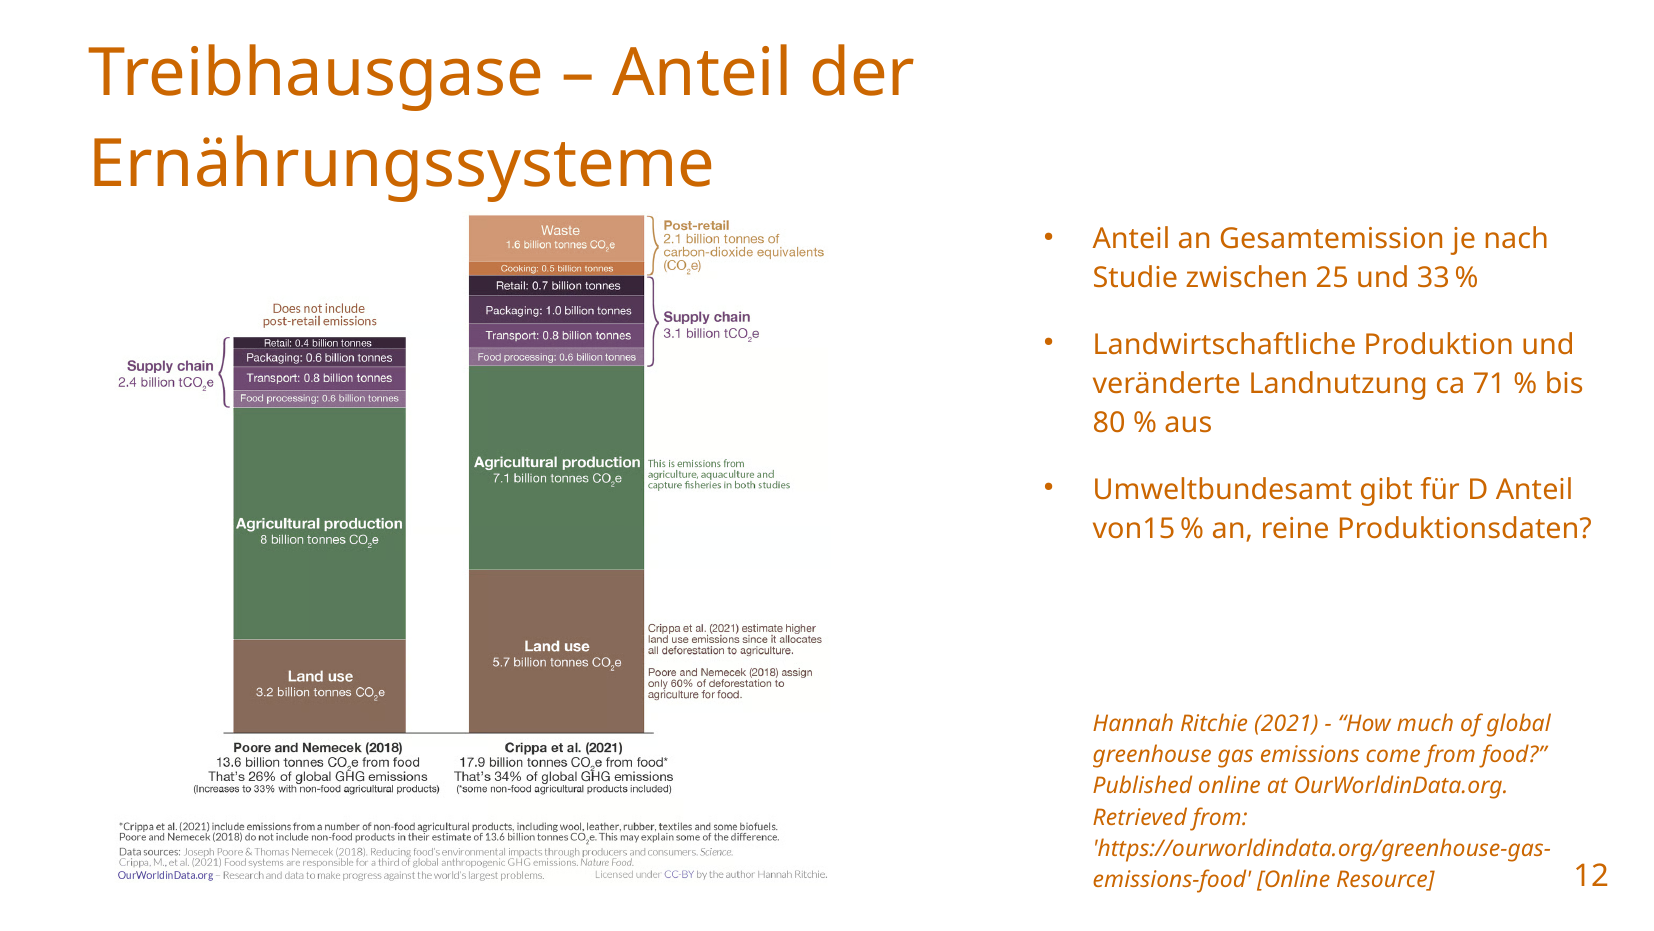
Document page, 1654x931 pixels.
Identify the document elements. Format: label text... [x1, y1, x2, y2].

list Anteil an Gesamtemission je nach Studie zwischen 25 und 33 % Landwirtschaftliche Produktion und veränderte Landnutzung ca 71 % bis 80 % aus Umweltbundesamt gibt für D Anteil von15 % an, reine Produktionsdaten? Hannah Ritchie (2021) - “How much of global greenhouse gas emissions come from food?” Published online at OurWorldinData.org. Retrieved from: 'https://ourworldindata.org/greenhouse-gas-emissions-food' [Online Resource] [1027, 217, 1595, 916]
title Treibhausgase – Anteil der Ernährungssysteme [88, 37, 1489, 193]
picture [114, 206, 831, 886]
